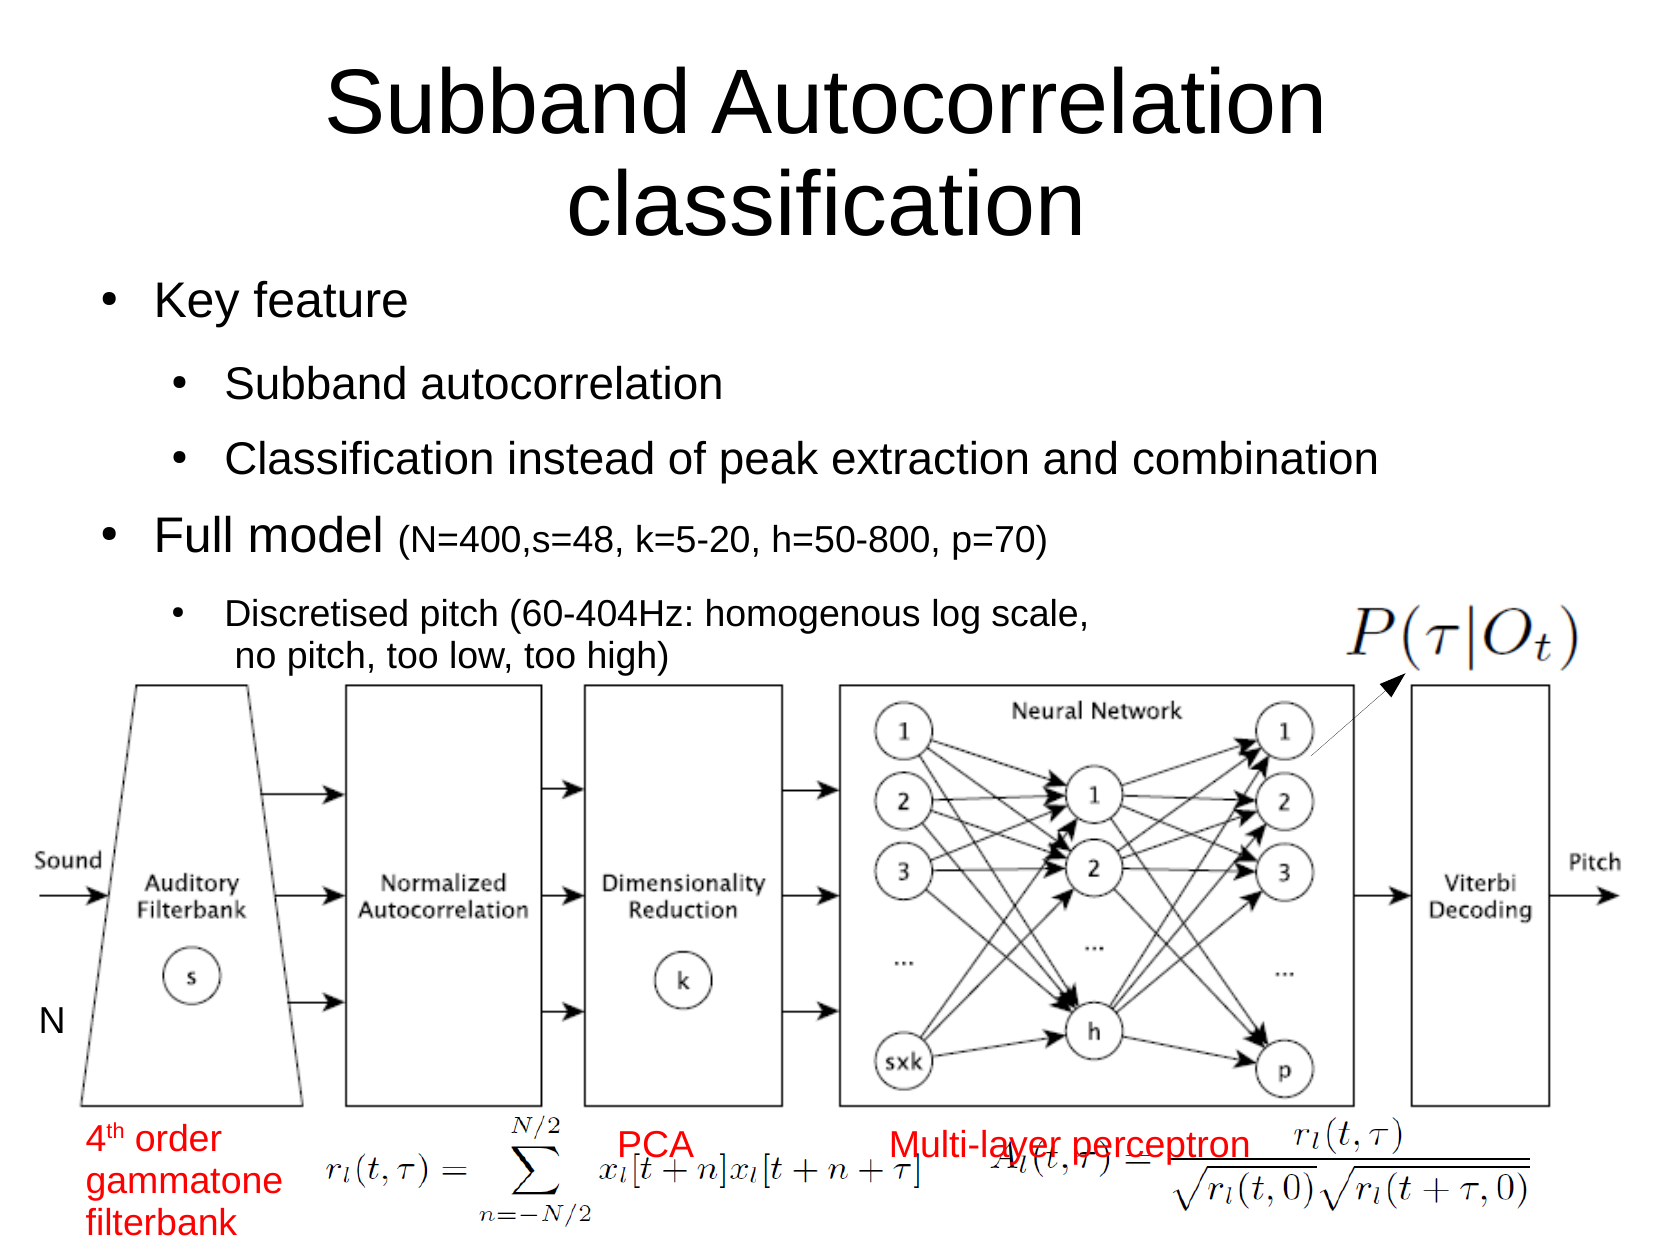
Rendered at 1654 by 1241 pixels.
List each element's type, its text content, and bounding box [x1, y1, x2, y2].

list Key feature Subband autocorrelation Classification instead of peak extraction and combination Full model (N=400,s=48, k=5-20, h=50-800, p=70) Discretised pitch (60-404Hz: homogenous log scale, no pitch, too low, too high) [82, 272, 1571, 1091]
title Subband Autocorrelation classification [82, 49, 1571, 257]
picture [0, 602, 1641, 1235]
text_box 4th order gammatone filterbank [70, 1109, 343, 1241]
text_box PCA [602, 1115, 756, 1173]
text_box N [23, 992, 142, 1049]
text_box Multi-layer perceptron [874, 1115, 1323, 1173]
